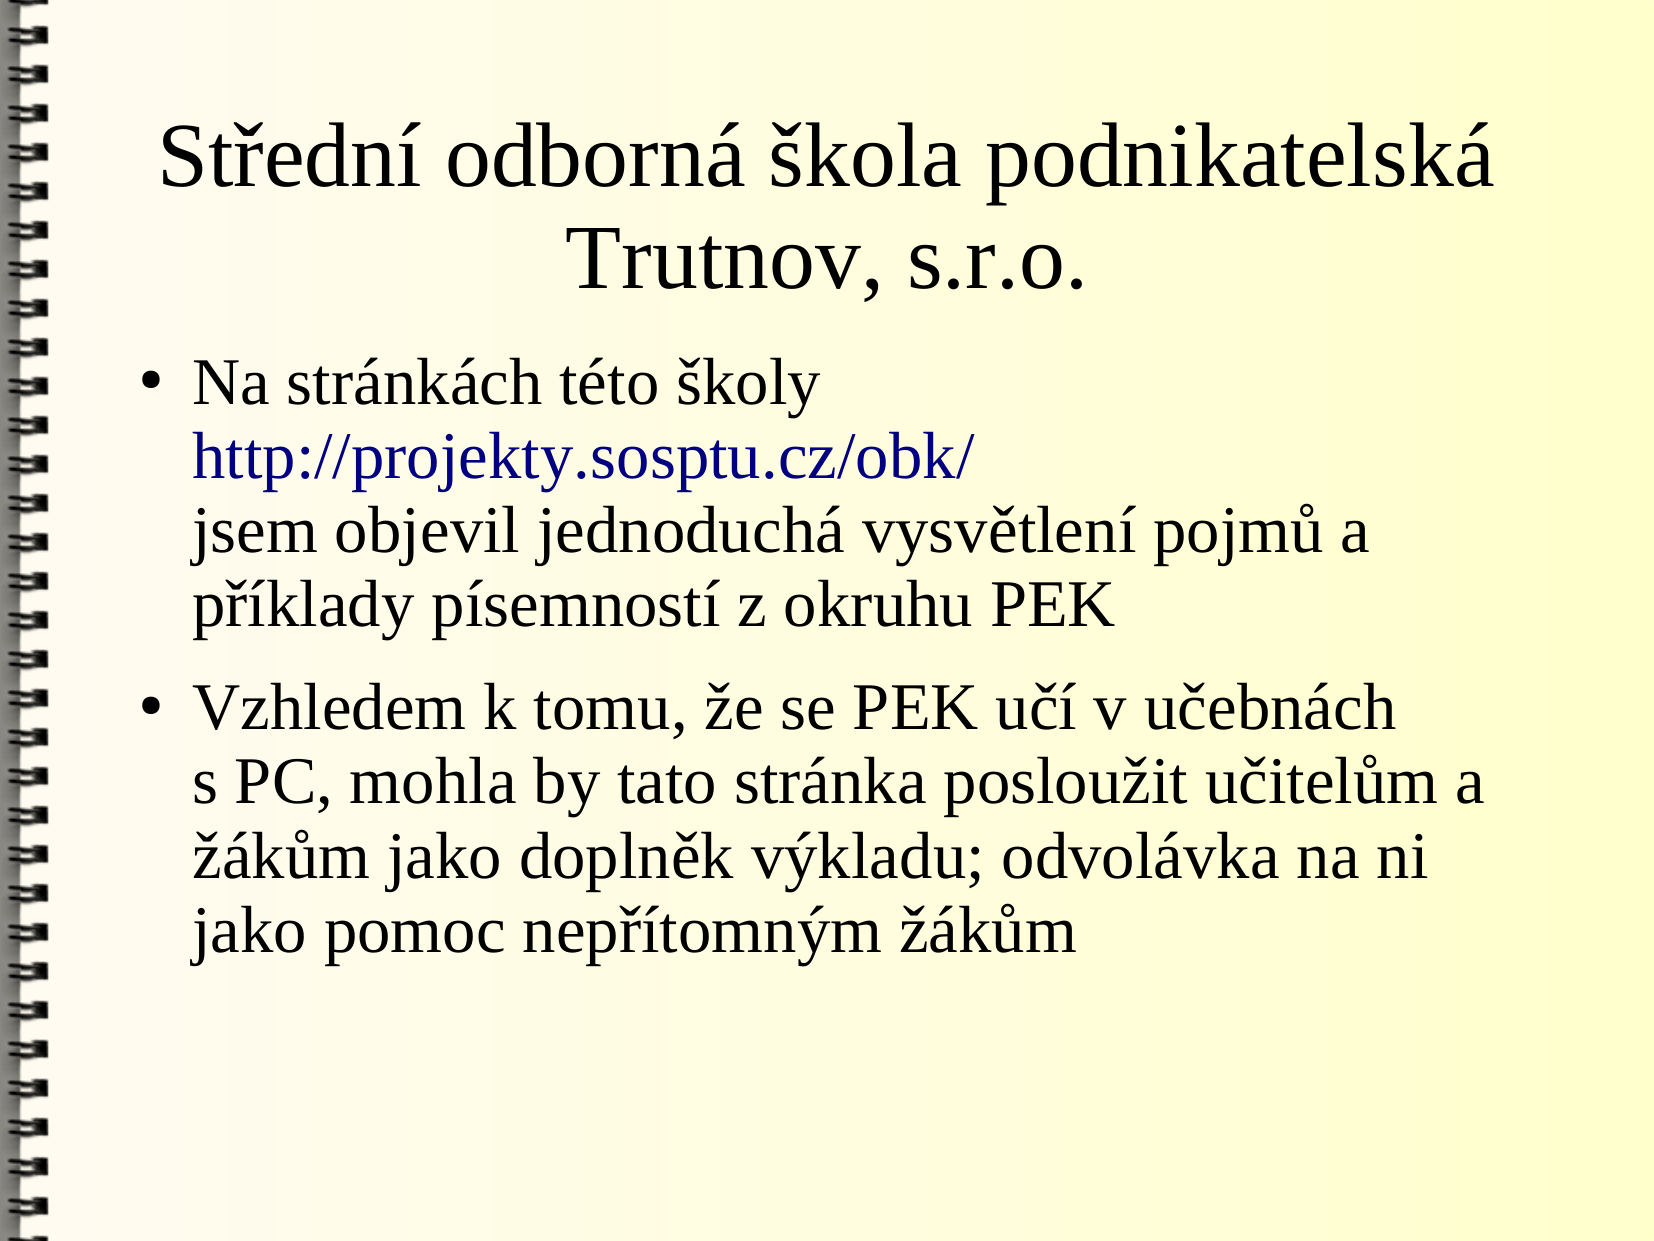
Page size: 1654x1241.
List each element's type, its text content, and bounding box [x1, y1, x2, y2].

title Střední odborná škola podnikatelská Trutnov, s.r.o. [121, 102, 1534, 311]
picture [0, 0, 1654, 1241]
list Na stránkách této školy http://projekty.sosptu.cz/obk/ jsem objevil jednoduchá vysvětlení pojmů a příklady písemností z okruhu PEK Vzhledem k tomu, že se PEK učí v učebnách s PC, mohla by tato stránka posloužit učitelům a žákům jako doplněk výkladu; odvolávka na ni jako pomoc nepřítomným žákům [121, 344, 1534, 1164]
